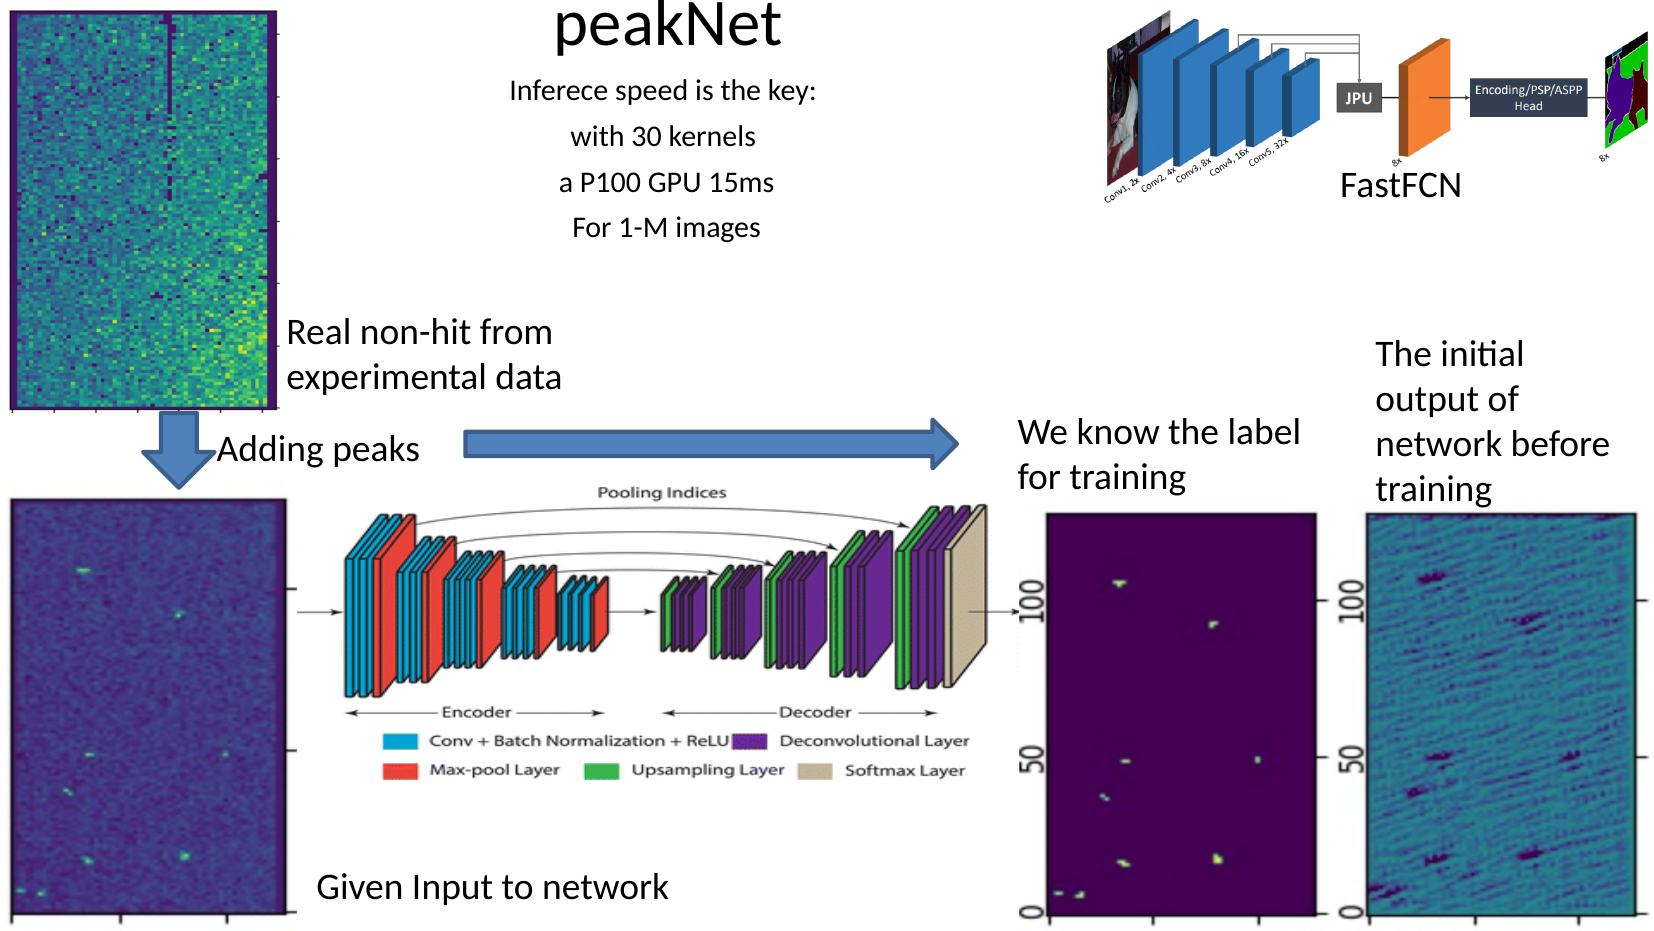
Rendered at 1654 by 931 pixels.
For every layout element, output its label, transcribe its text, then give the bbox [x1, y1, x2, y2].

text_box Real non-hit from experimental data [271, 299, 578, 405]
list Inferece speed is the key: with 30 kernels a P100 GPU 15ms For 1-M images [431, 70, 875, 249]
text_box Adding peaks [201, 416, 436, 476]
text_box FastFCN [1325, 152, 1478, 213]
text_box [143, 412, 201, 488]
text_box We know the label for training [1002, 400, 1317, 505]
text_box Given Input to network [301, 854, 685, 915]
text_box peakNet [255, 0, 1081, 107]
picture [1094, 4, 1654, 207]
text_box [465, 419, 957, 469]
text_box The initial output of network before training [1360, 321, 1646, 517]
picture [0, 471, 1654, 931]
picture [6, 6, 280, 413]
